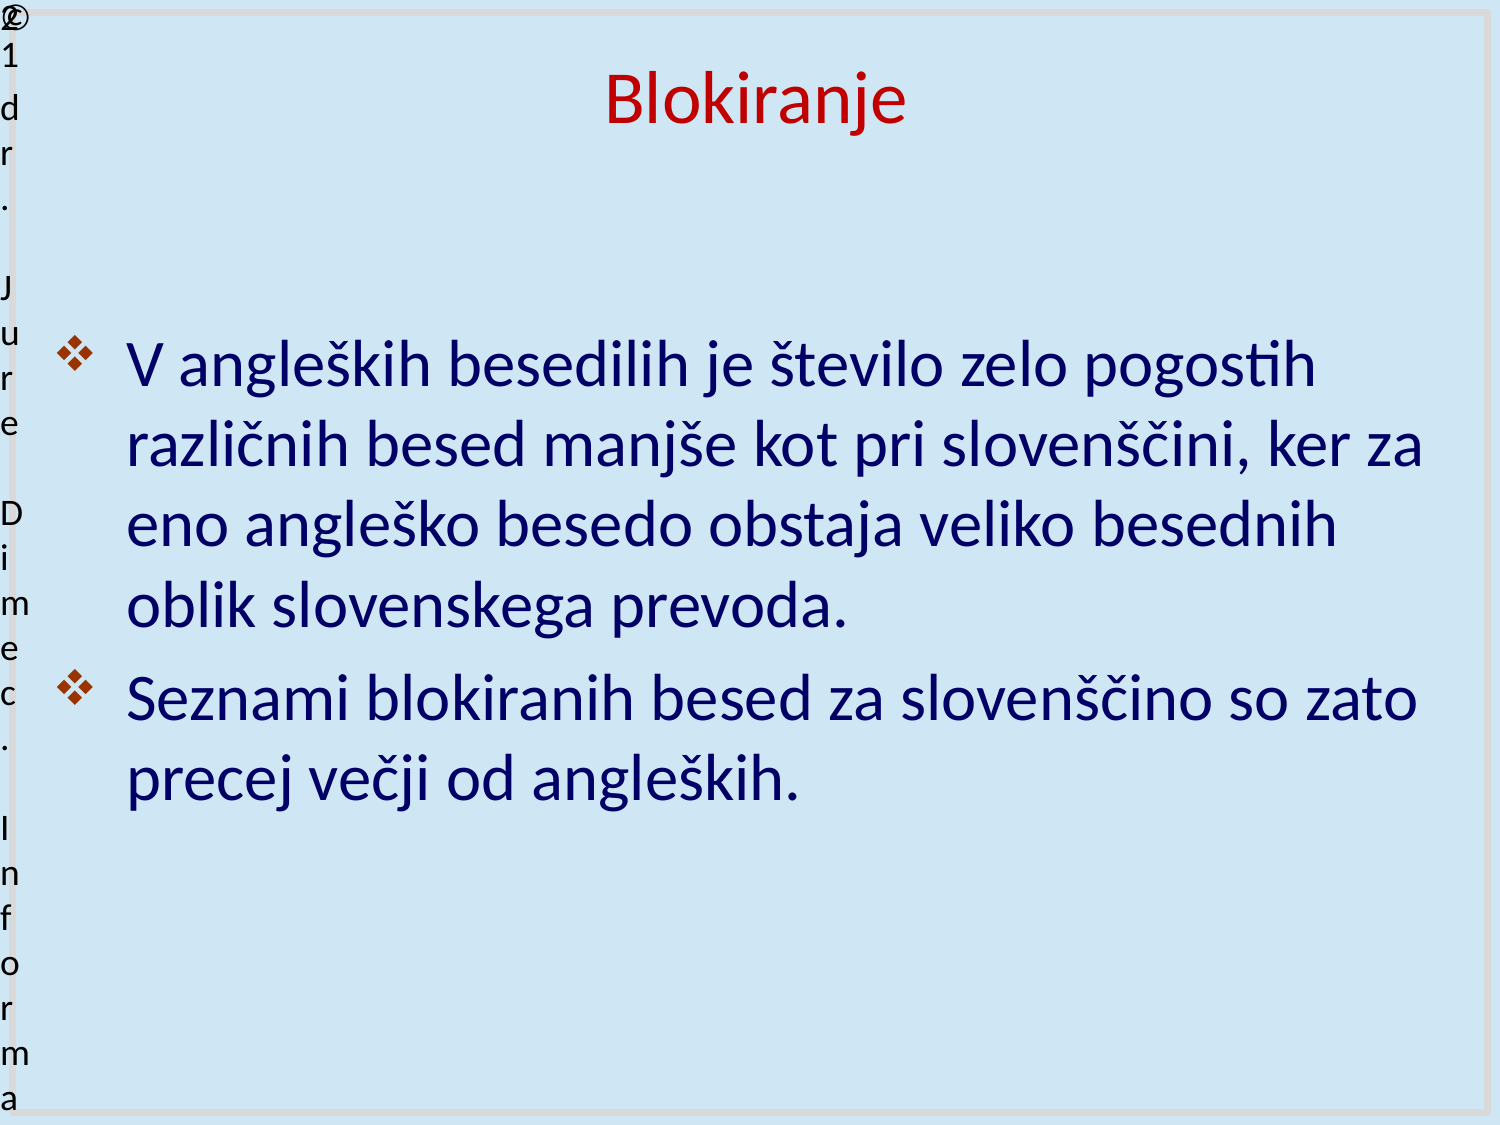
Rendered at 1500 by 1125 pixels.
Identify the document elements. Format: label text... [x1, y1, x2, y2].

list V angleških besedilih je število zelo pogostih različnih besed manjše kot pri slovenščini, ker za eno angleško besedo obstaja veliko besednih oblik slovenskega prevoda. Seznami blokiranih besed za slovenščino so zato precej večji od angleških. [37, 312, 1475, 1050]
title Blokiranje [37, 37, 1475, 150]
